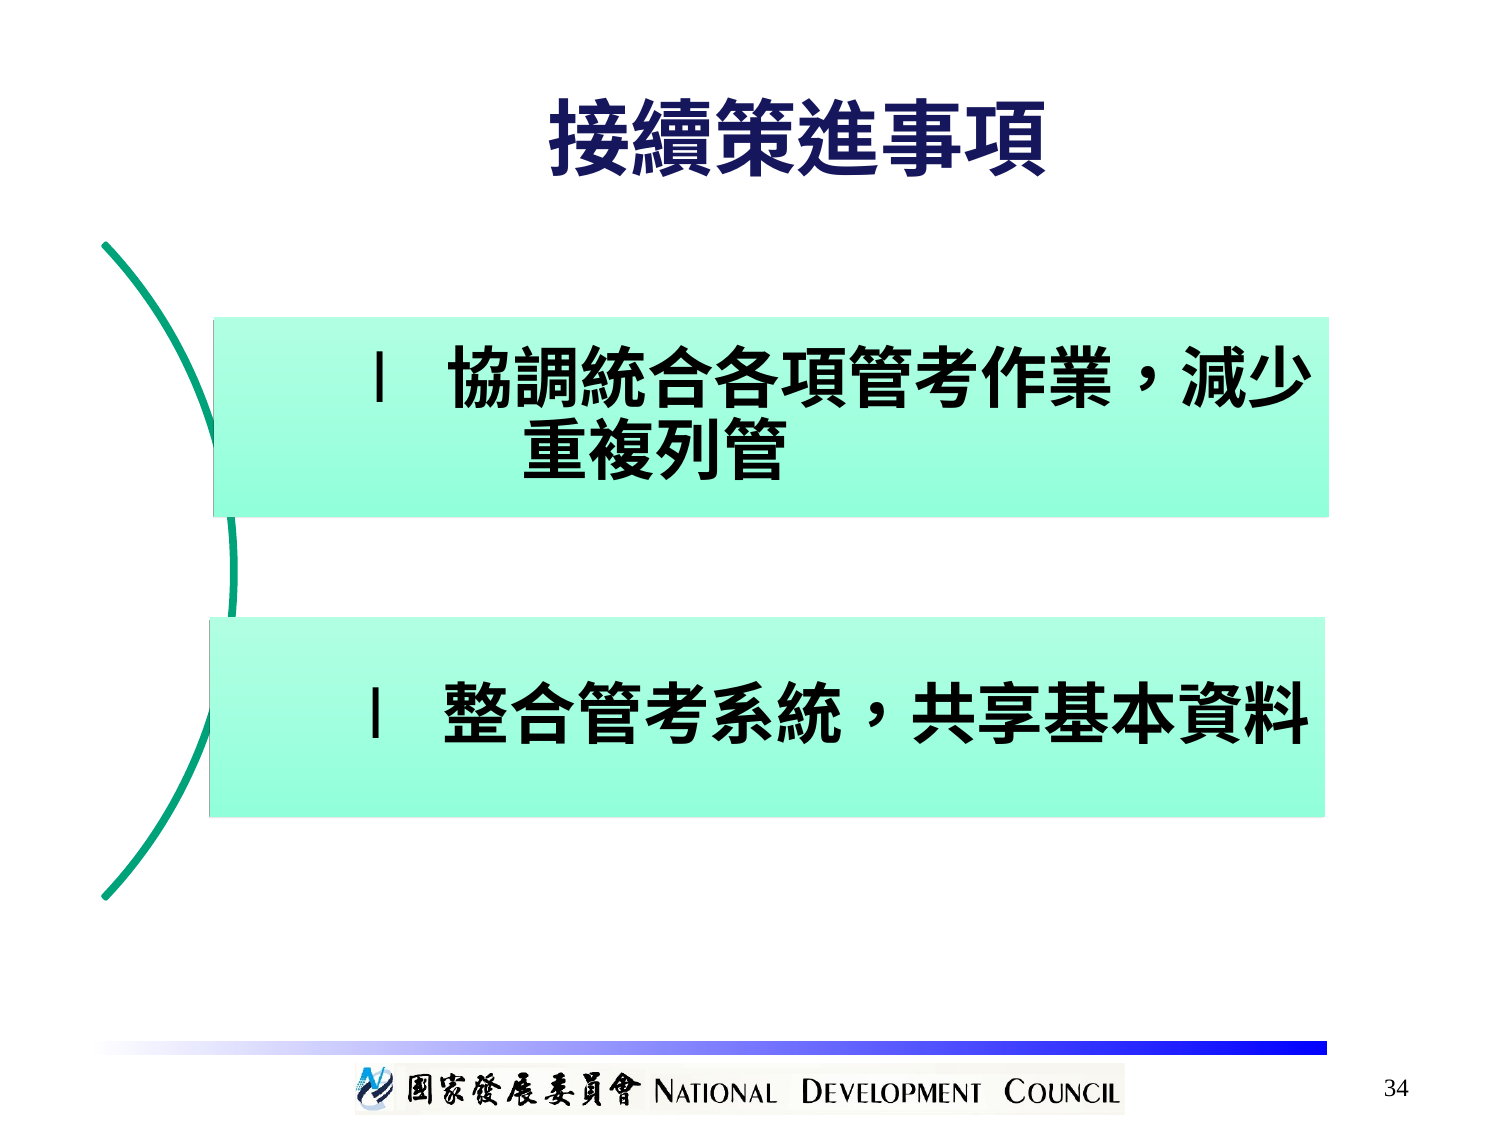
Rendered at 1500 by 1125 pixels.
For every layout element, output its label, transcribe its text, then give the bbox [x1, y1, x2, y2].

text_box 接續策進事項 [182, 78, 1412, 267]
text_box 整合管考系統，共享基本資料 [209, 617, 1325, 817]
text_box 協調統合各項管考作業，減少重複列管 [213, 317, 1329, 517]
text_box [1368, 1063, 1485, 1100]
